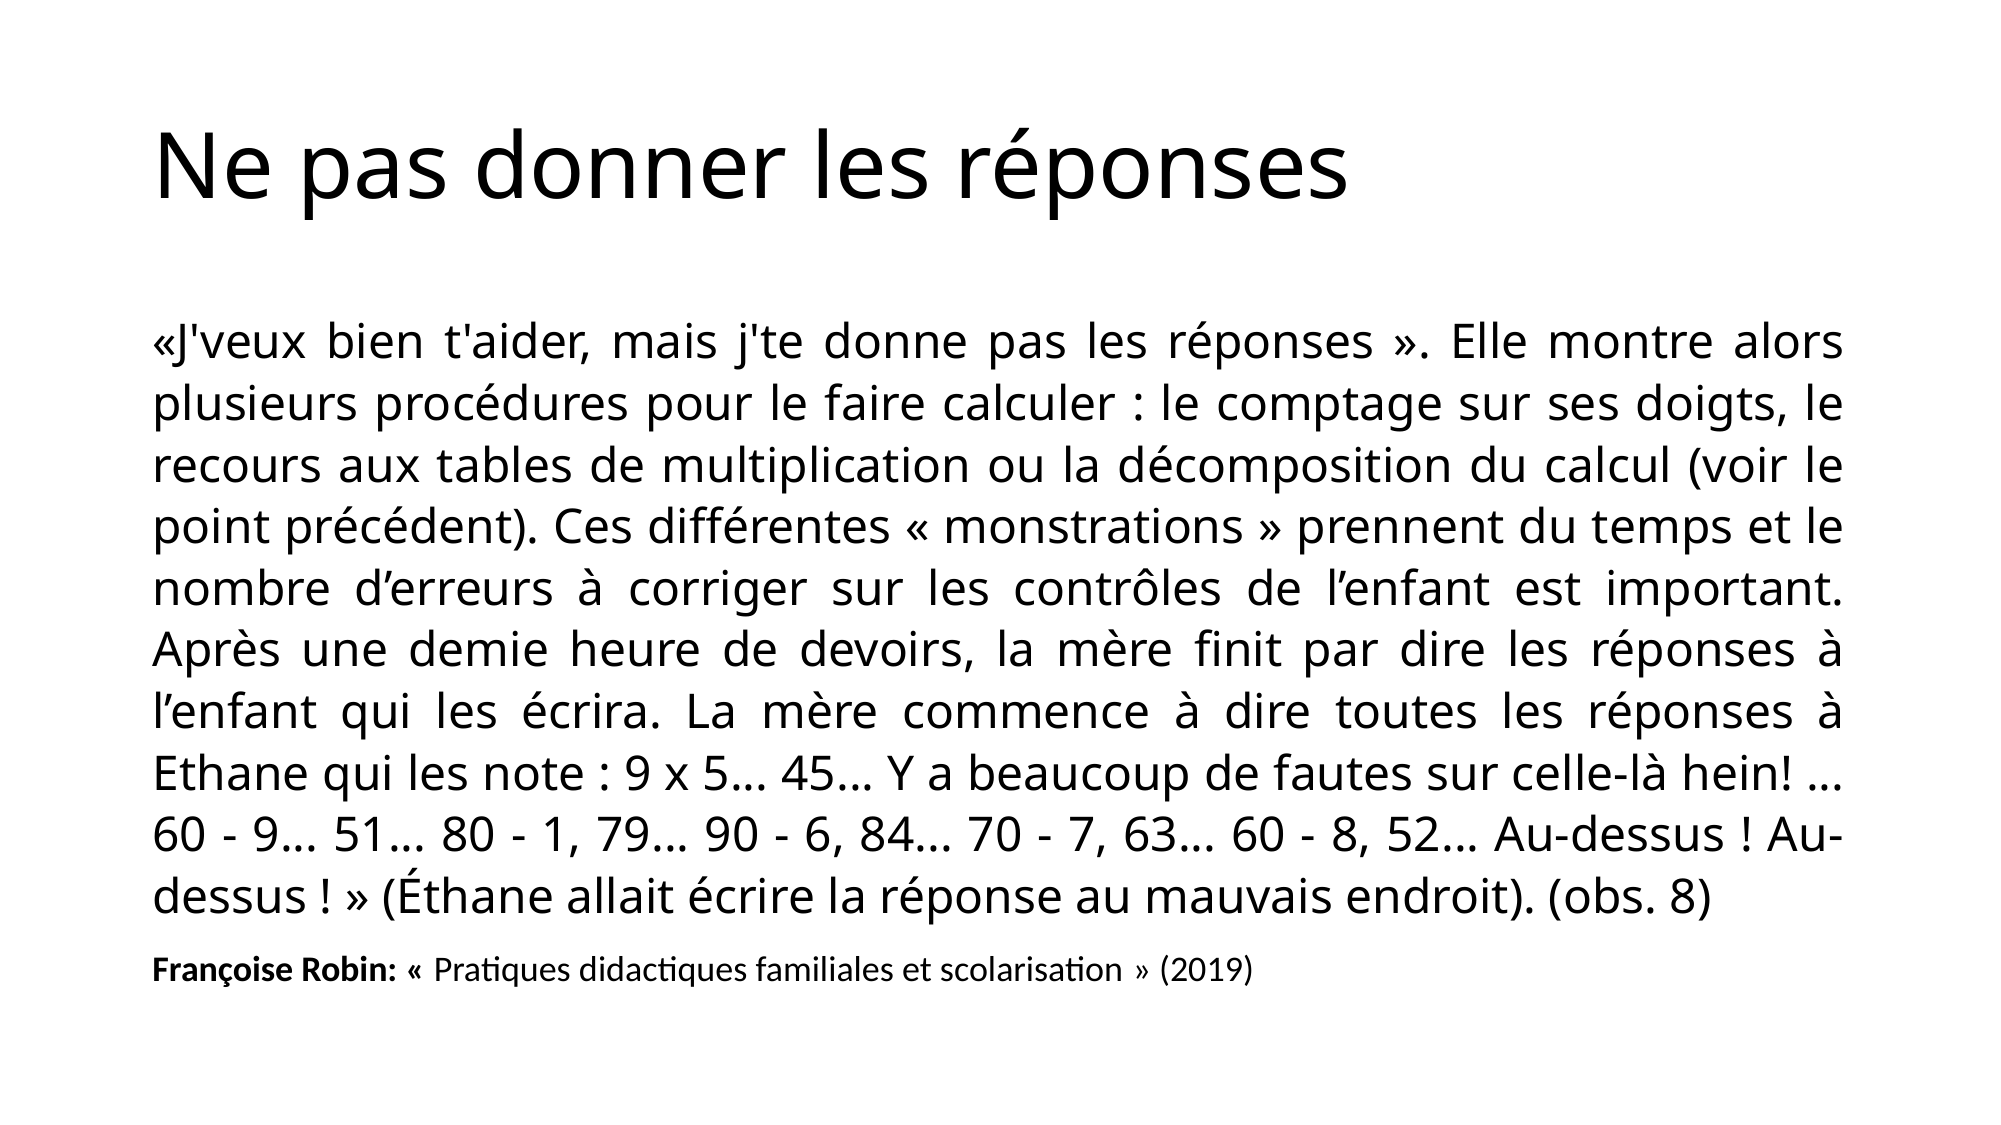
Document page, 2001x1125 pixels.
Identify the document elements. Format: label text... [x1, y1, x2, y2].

title Ne pas donner les réponses [137, 59, 1863, 278]
list «J'veux bien t'aider, mais j'te donne pas les réponses ». Elle montre alors plusieurs procédures pour le faire calculer : le comptage sur ses doigts, le recours aux tables de multiplication ou la décomposition du calcul (voir le point précédent). Ces différentes « monstrations » prennent du temps et le nombre d’erreurs à corriger sur les contrôles de l’enfant est important. Après une demie heure de devoirs, la mère finit par dire les réponses à l’enfant qui les écrira. La mère commence à dire toutes les réponses à Ethane qui les note : 9 x 5... 45... Y a beaucoup de fautes sur celle-là hein! ... 60 - 9... 51... 80 - 1, 79... 90 - 6, 84... 70 - 7, 63... 60 - 8, 52... Au-dessus ! Au-dessus ! » (Éthane allait écrire la réponse au mauvais endroit). (obs. 8) Françoise Robin: « Pratiques didactiques familiales et scolarisation » (2019) [137, 299, 1863, 1014]
